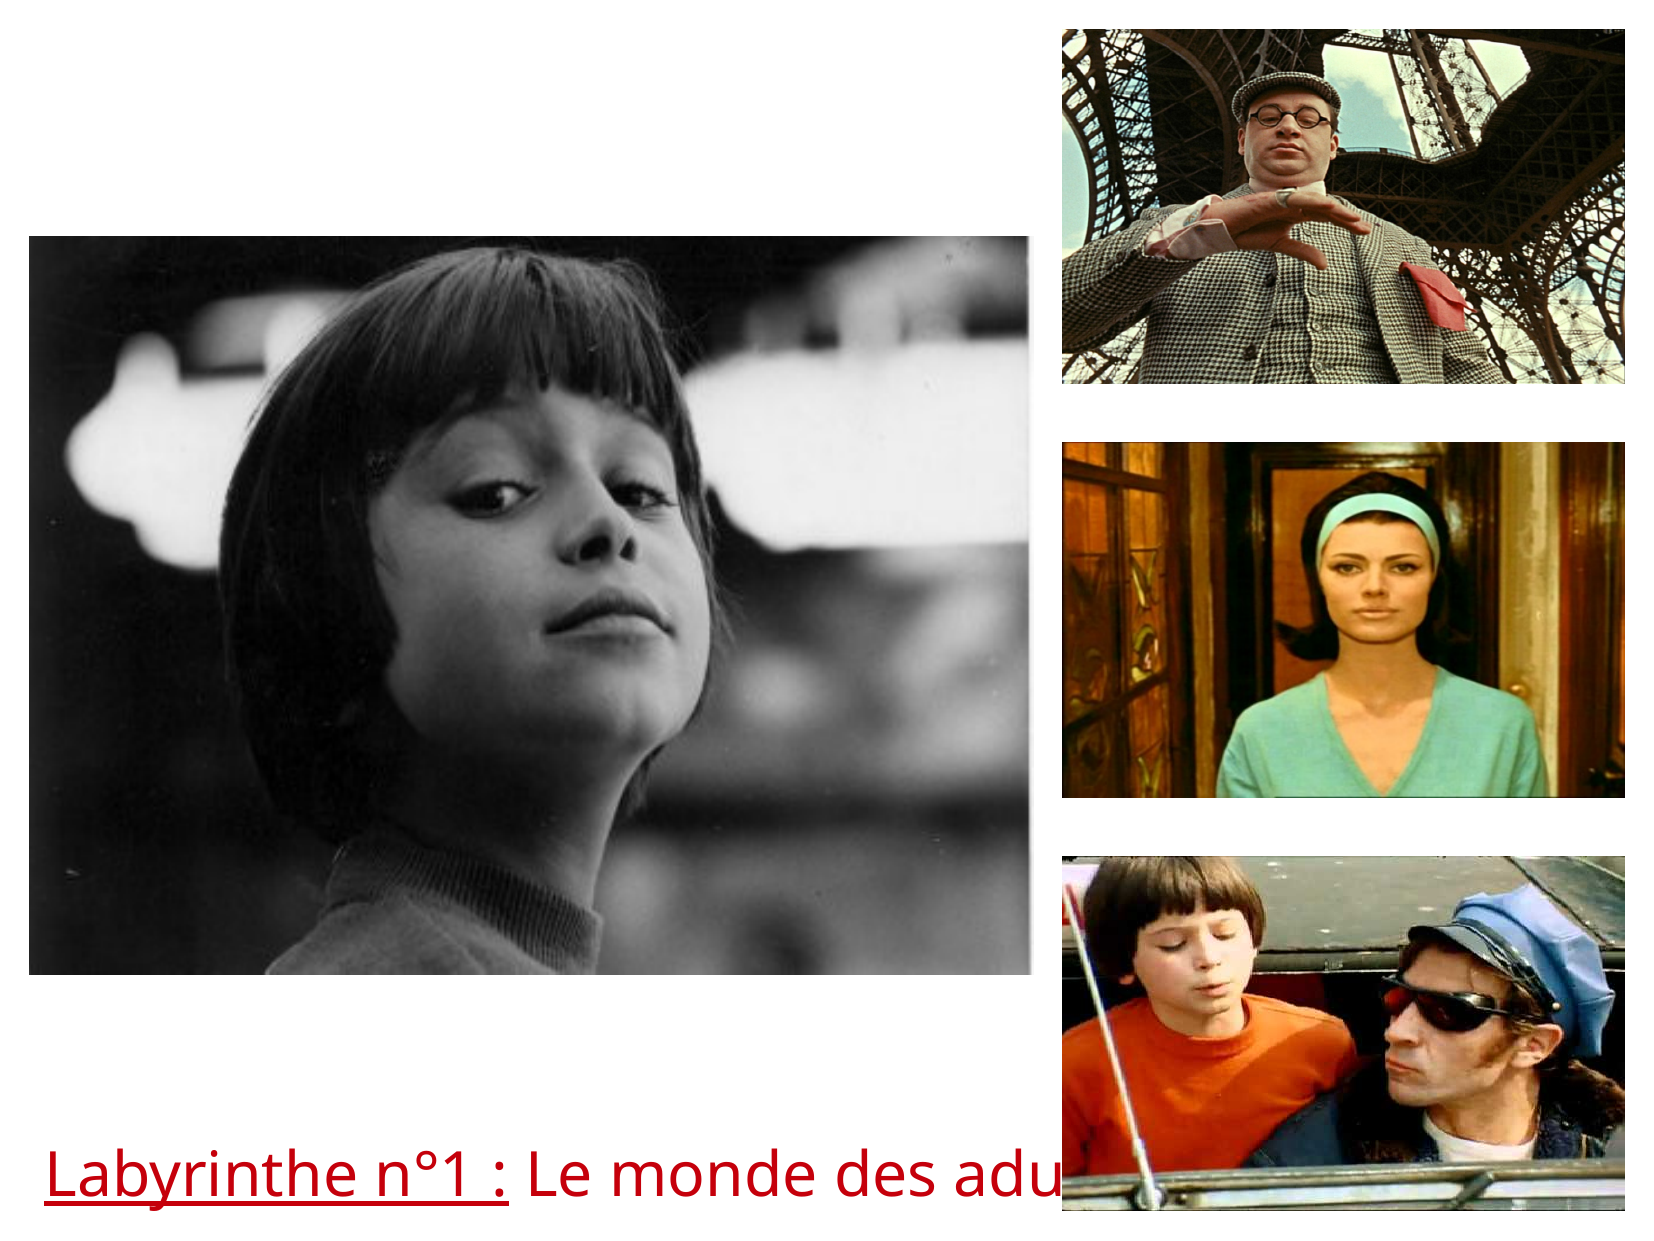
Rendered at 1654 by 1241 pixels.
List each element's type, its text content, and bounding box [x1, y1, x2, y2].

picture [1062, 29, 1625, 384]
picture [1062, 856, 1625, 1211]
text_box Labyrinthe n°1 : Le monde des adultes [29, 1122, 1062, 1211]
picture [29, 236, 1034, 975]
picture [1062, 442, 1625, 798]
